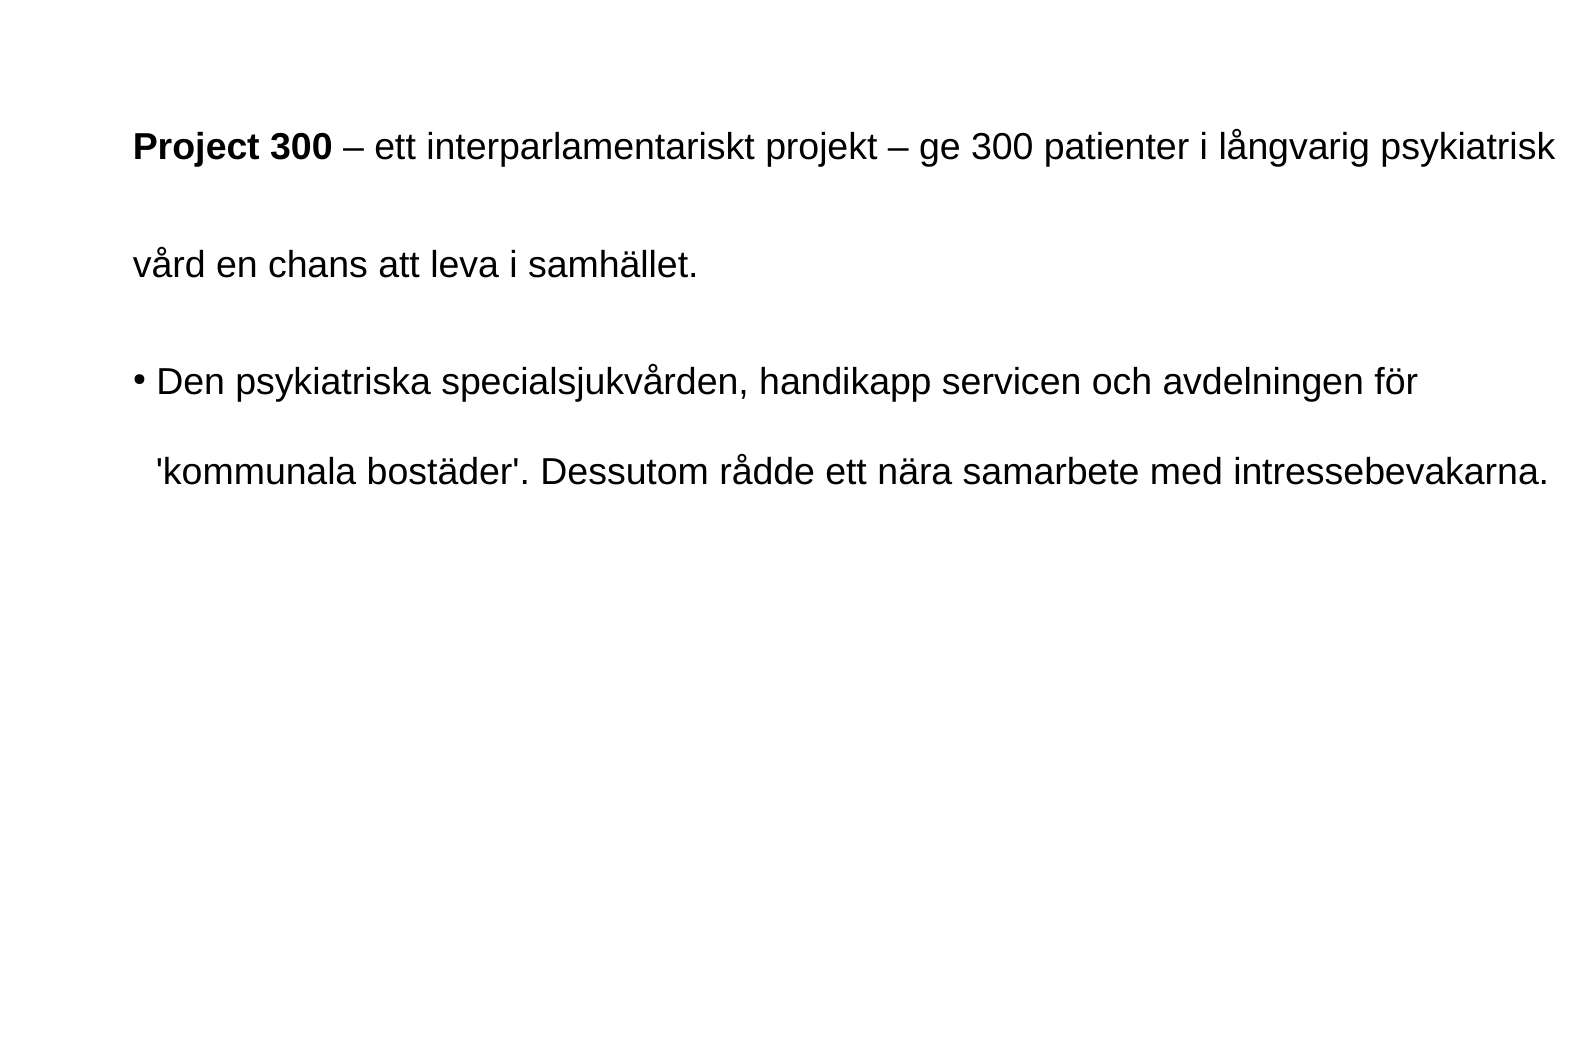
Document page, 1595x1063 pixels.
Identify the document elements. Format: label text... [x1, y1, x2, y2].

text_box vård en chans att leva i samhället. [118, 236, 714, 294]
text_box Project 300 – ett interparlamentariskt projekt – ge 300 patienter i långvarig psykiatrisk [118, 118, 1571, 177]
text_box 'kommunala bostäder'. Dessutom rådde ett nära samarbete med intressebevakarna. [141, 442, 1576, 500]
text_box Den psykiatriska specialsjukvården, handikapp servicen och avdelningen för [118, 352, 1444, 410]
